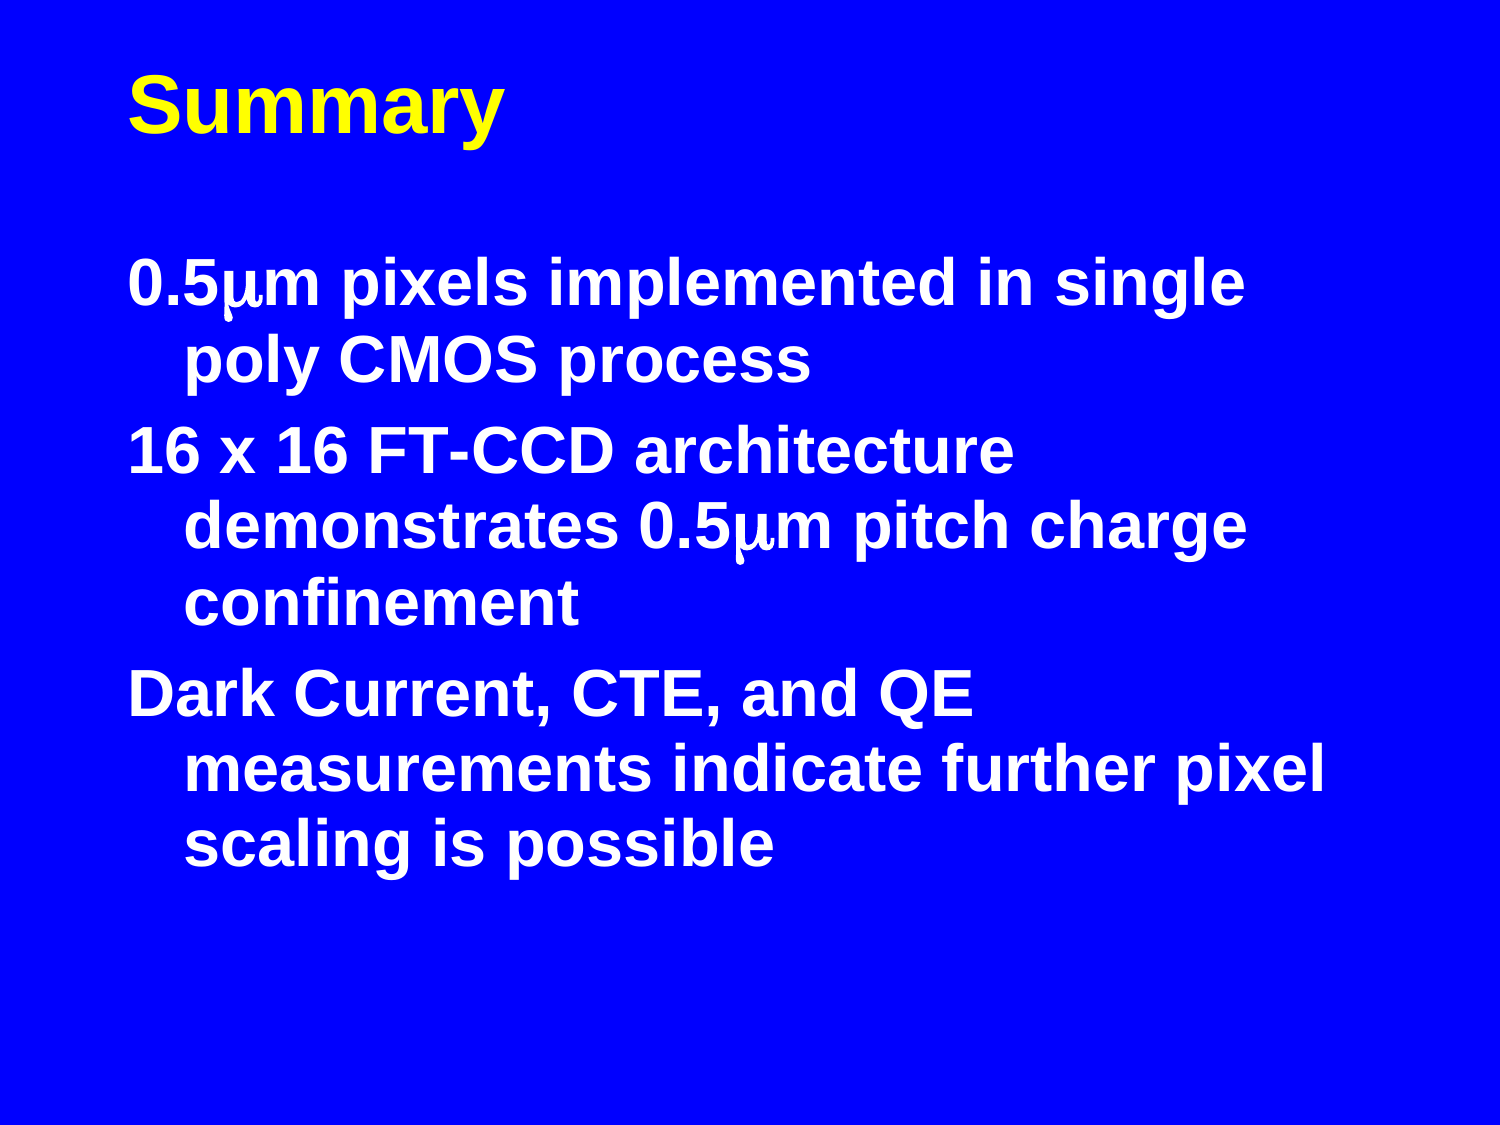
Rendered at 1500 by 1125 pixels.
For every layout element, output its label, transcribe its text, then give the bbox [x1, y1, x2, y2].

list 0.5m pixels implemented in single poly CMOS process 16 x 16 FT-CCD architecture demonstrates 0.5m pitch charge confinement Dark Current, CTE, and QE measurements indicate further pixel scaling is possible [112, 237, 1388, 1043]
title Summary [112, 42, 1388, 168]
